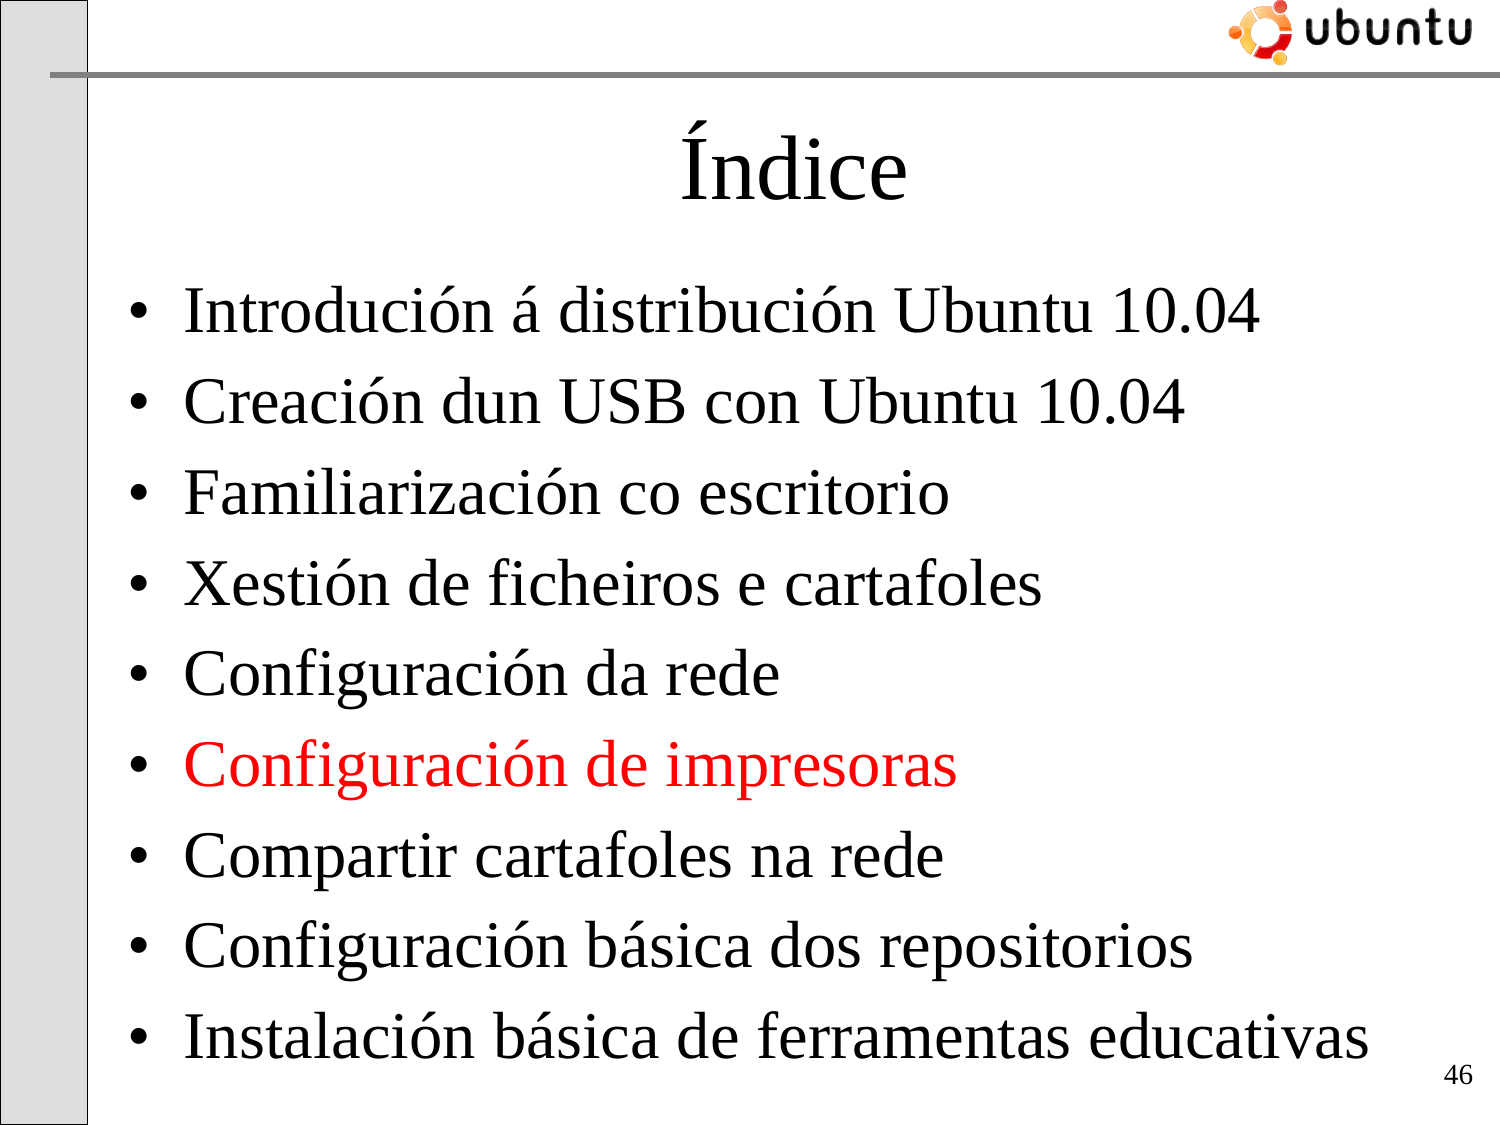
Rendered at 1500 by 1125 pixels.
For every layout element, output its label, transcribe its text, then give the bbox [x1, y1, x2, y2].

title Índice [112, 99, 1477, 237]
list Introdución á distribución Ubuntu 10.04 Creación dun USB con Ubuntu 10.04 Familiarización co escritorio Xestión de ficheiros e cartafoles Configuración da rede Configuración de impresoras Compartir cartafoles na rede Configuración básica dos repositorios Instalación básica de ferramentas educativas [112, 265, 1477, 1081]
picture [1221, 0, 1483, 71]
